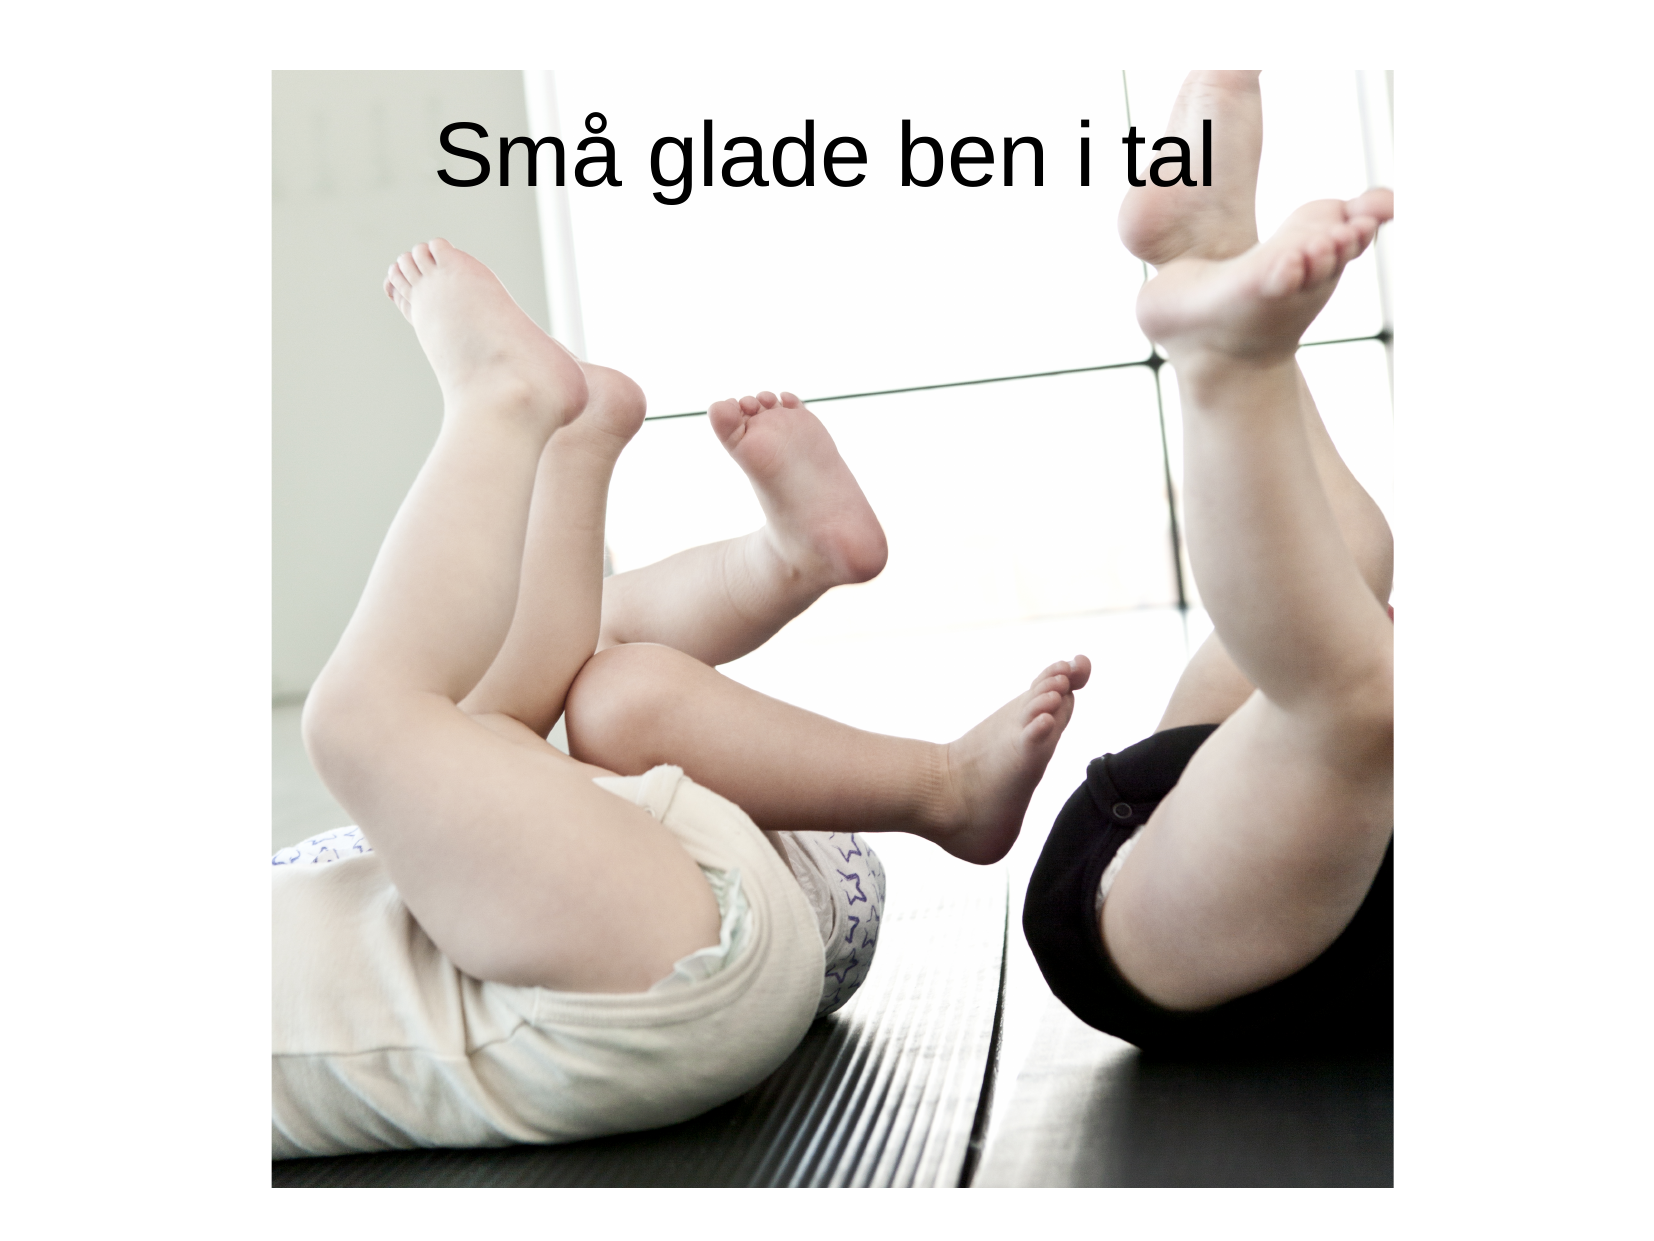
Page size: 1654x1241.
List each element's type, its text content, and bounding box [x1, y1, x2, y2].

title Små glade ben i tal [82, 49, 1571, 257]
picture [271, 257, 1394, 1189]
